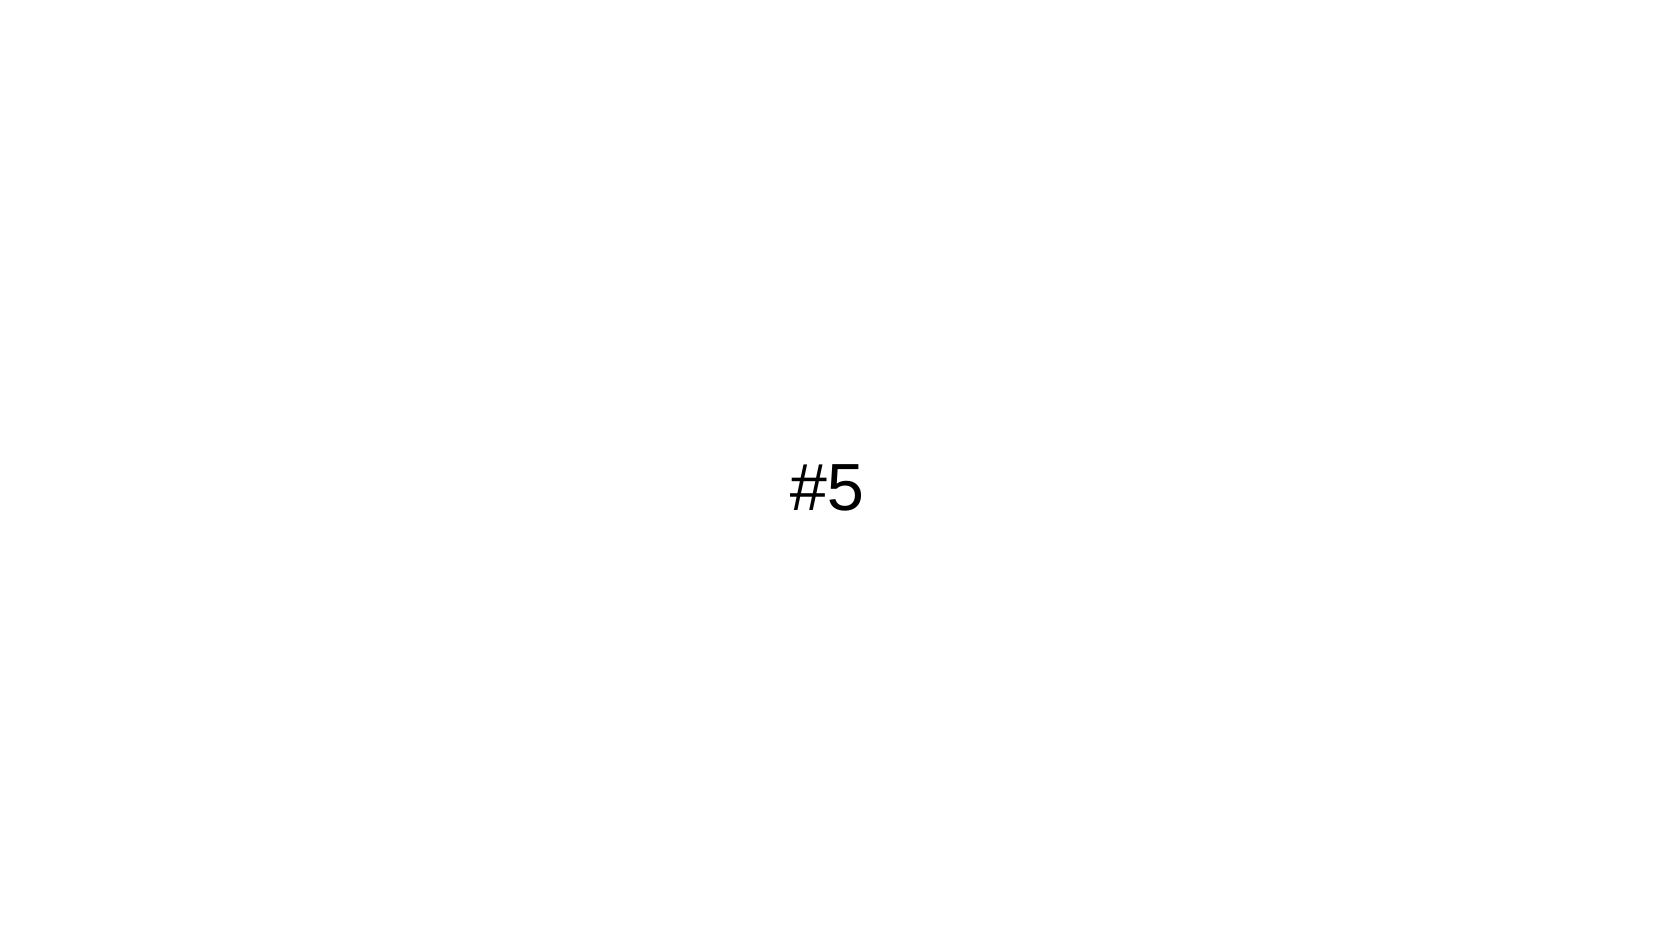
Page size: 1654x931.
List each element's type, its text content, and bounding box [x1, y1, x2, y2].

subtitle #<number> [82, 217, 1571, 758]
